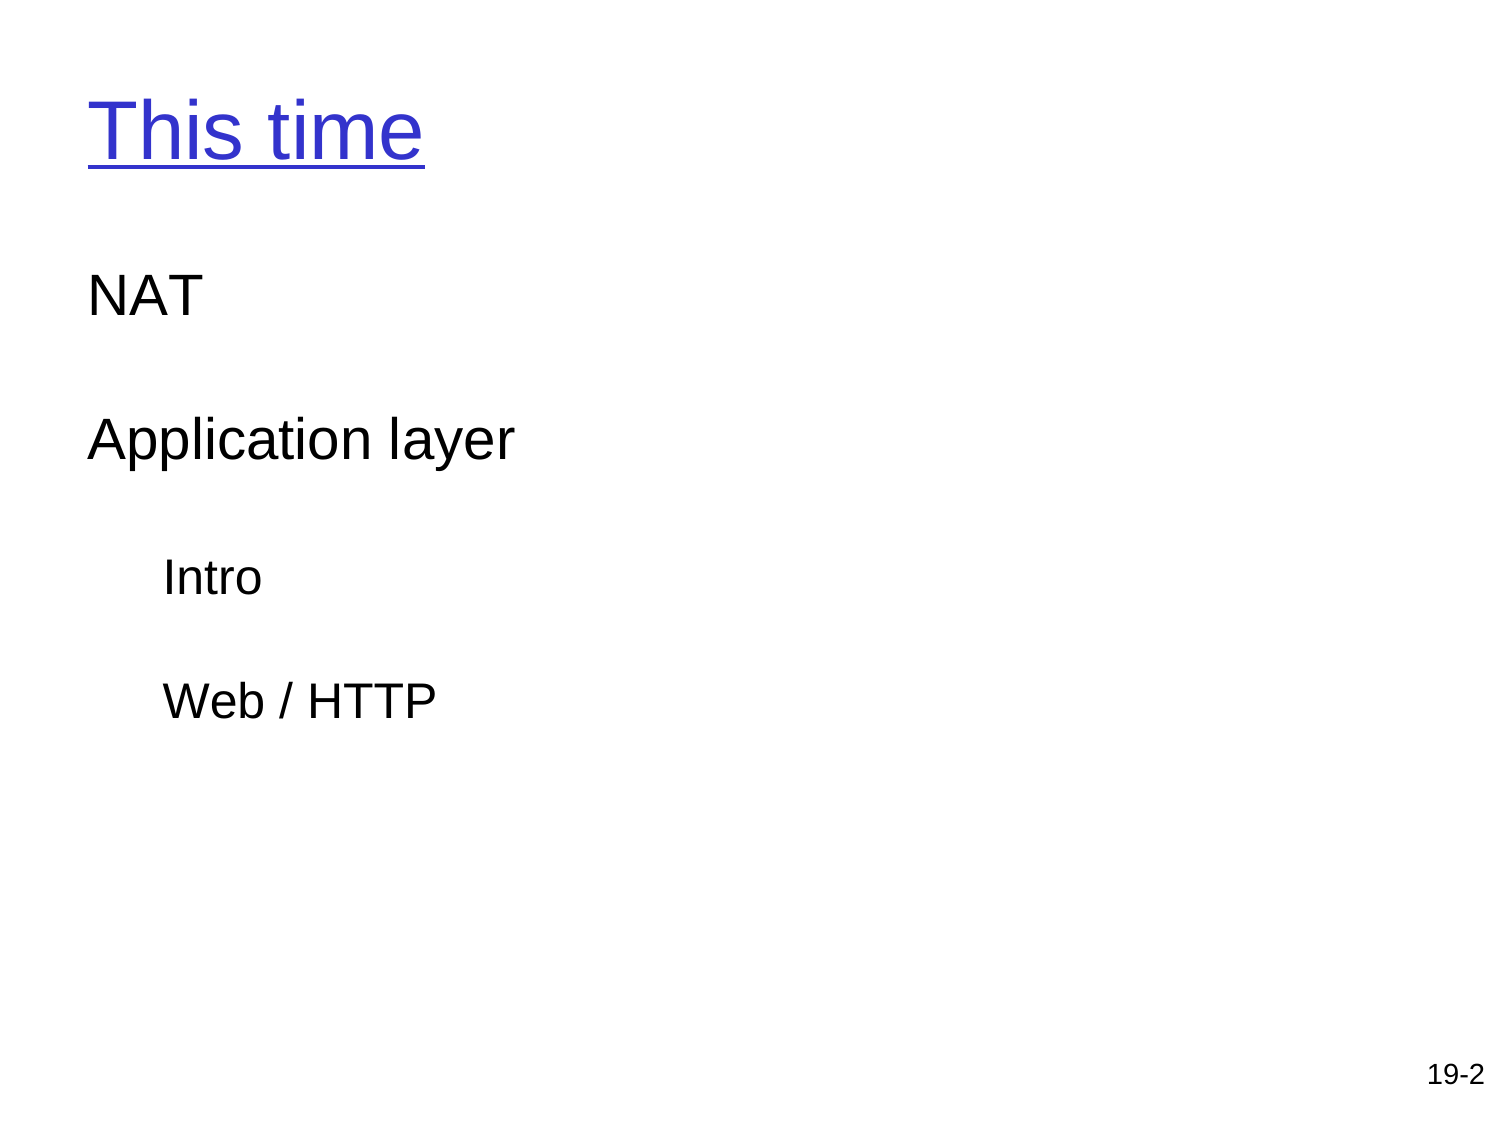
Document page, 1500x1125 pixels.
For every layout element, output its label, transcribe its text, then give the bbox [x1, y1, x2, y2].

list NAT Application layer Intro Web / HTTP [87, 262, 1363, 1026]
title This time [87, 23, 1363, 239]
